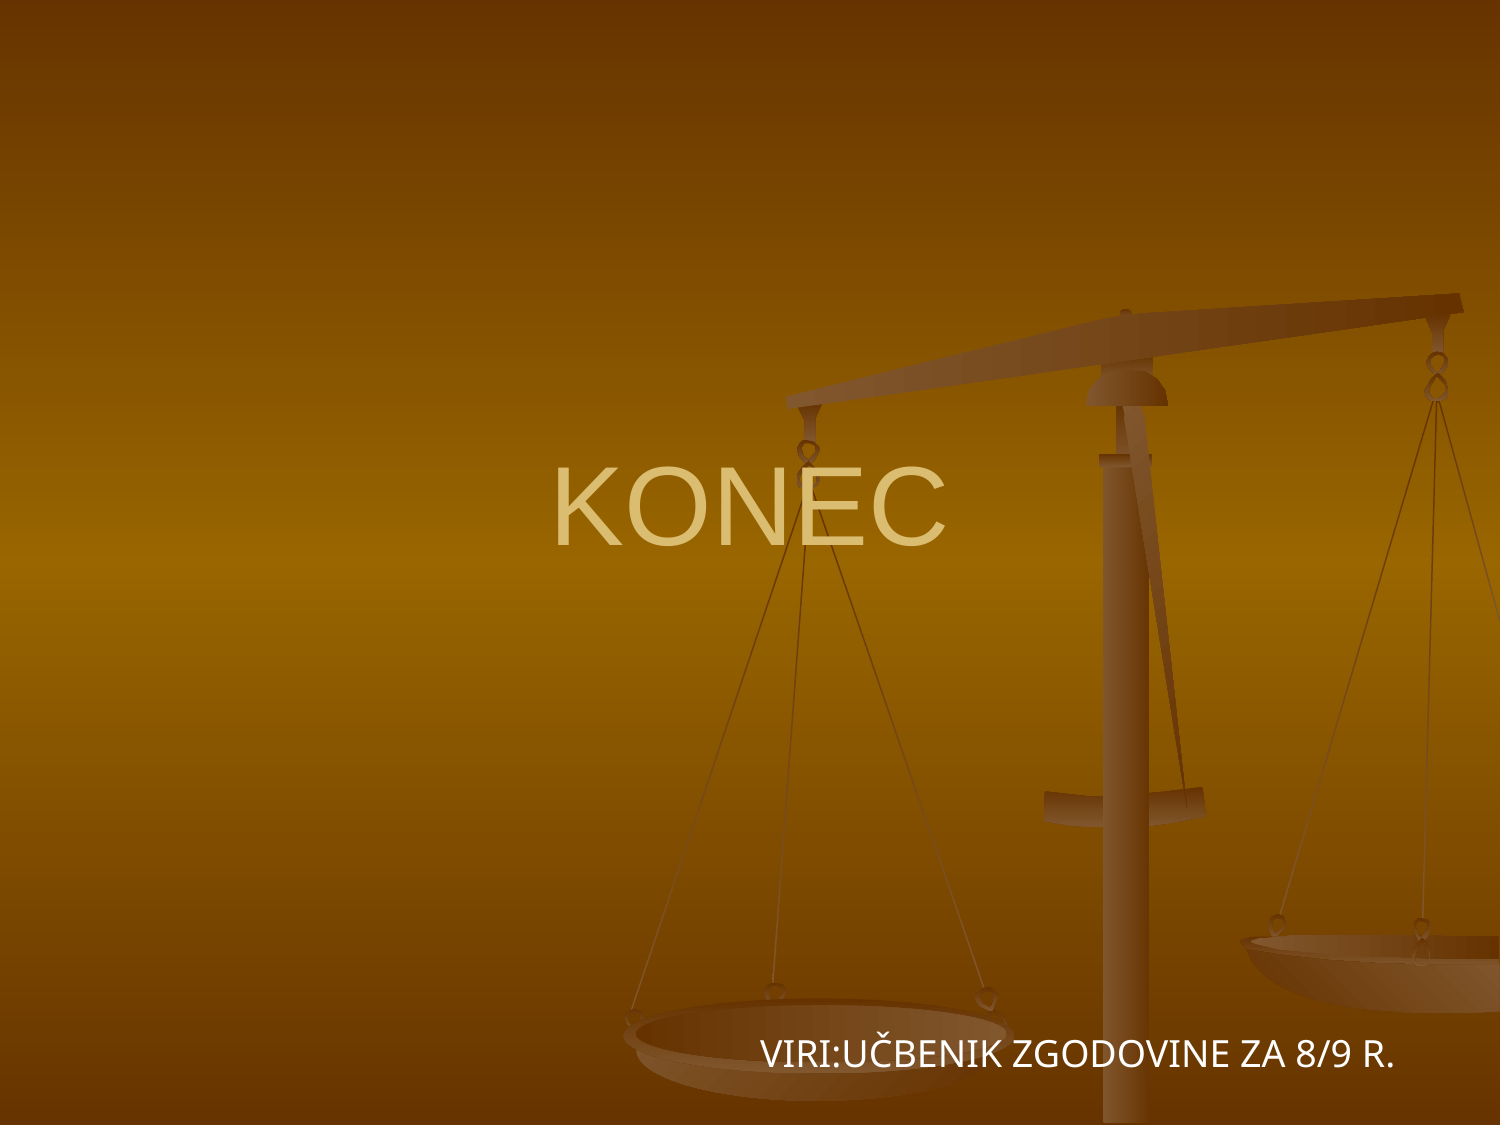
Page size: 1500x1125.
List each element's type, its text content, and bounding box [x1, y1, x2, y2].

text_box VIRI:UČBENIK ZGODOVINE ZA 8/9 R. [745, 1023, 1411, 1083]
title KONEC [112, 290, 1388, 575]
